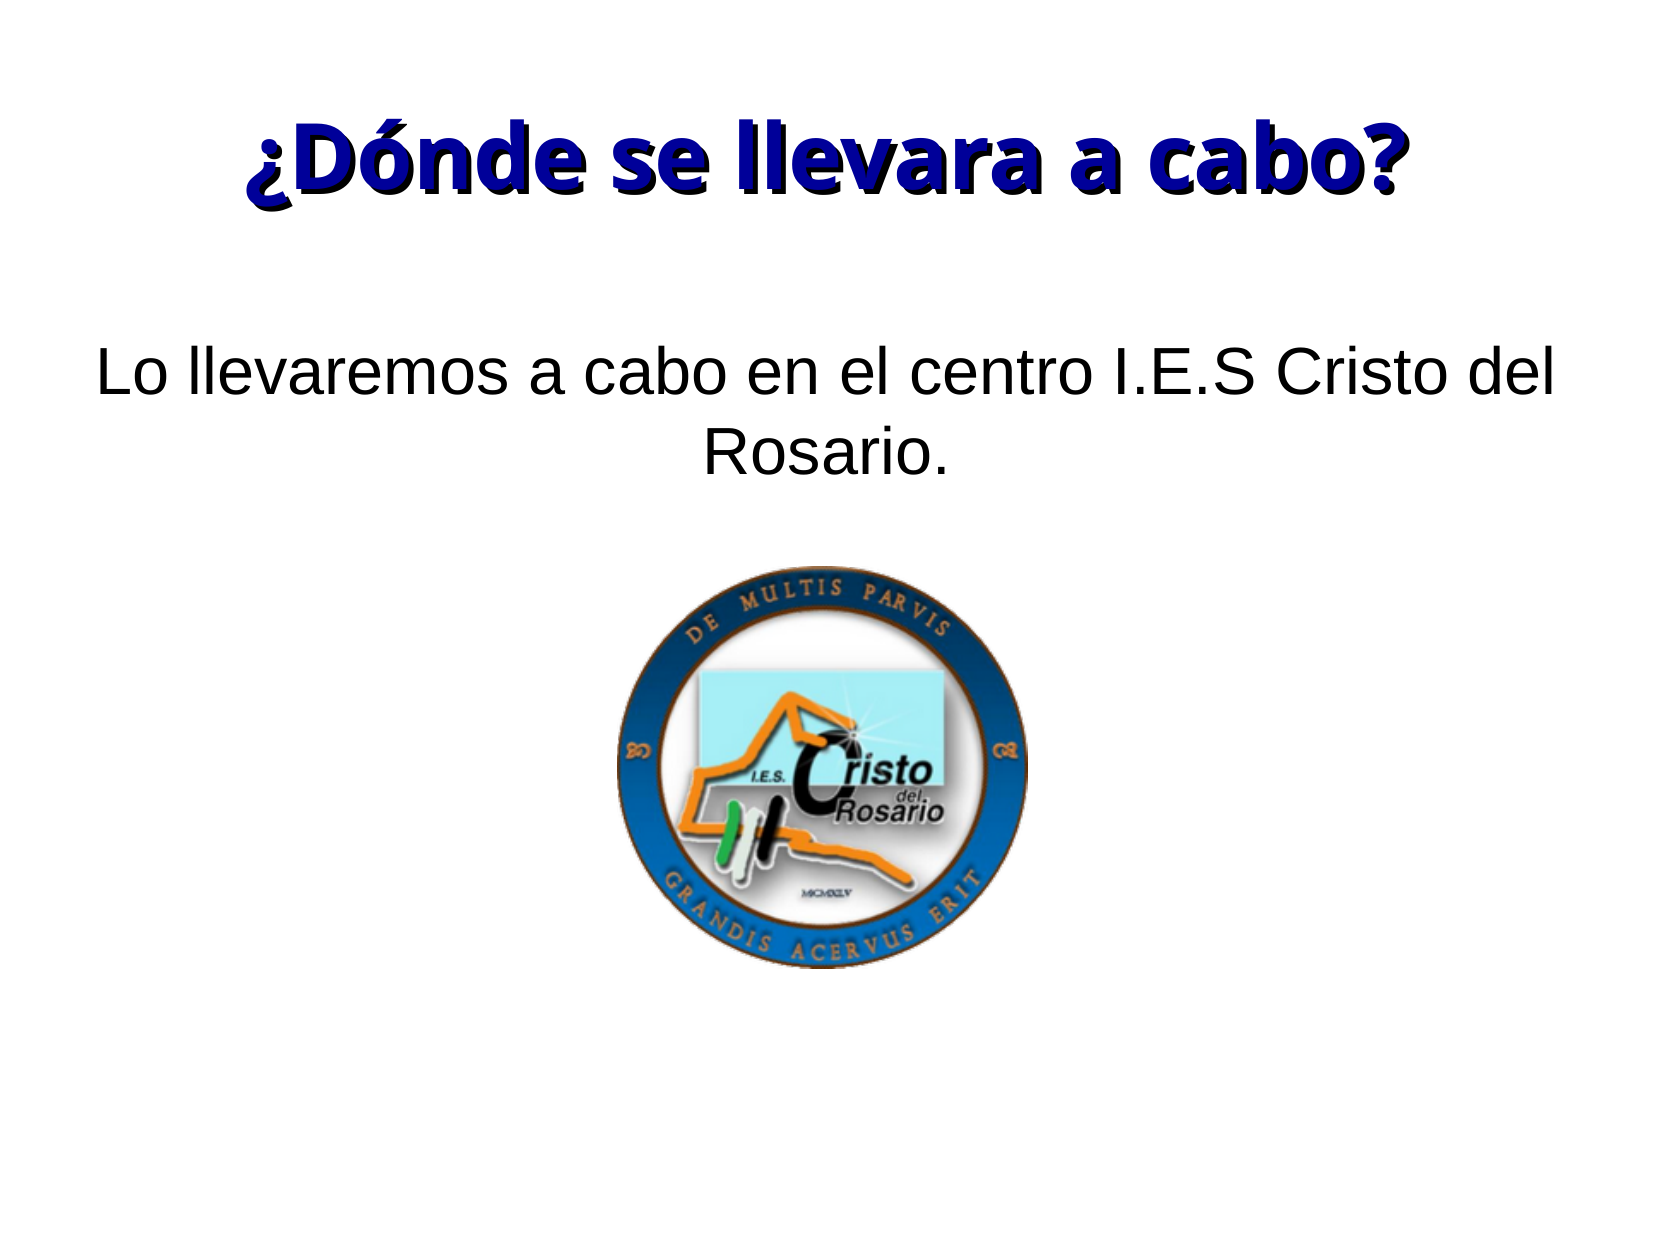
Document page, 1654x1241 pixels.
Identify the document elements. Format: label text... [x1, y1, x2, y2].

picture [617, 566, 1028, 969]
subtitle Lo llevaremos a cabo en el centro I.E.S Cristo del Rosario. [82, 48, 1571, 768]
